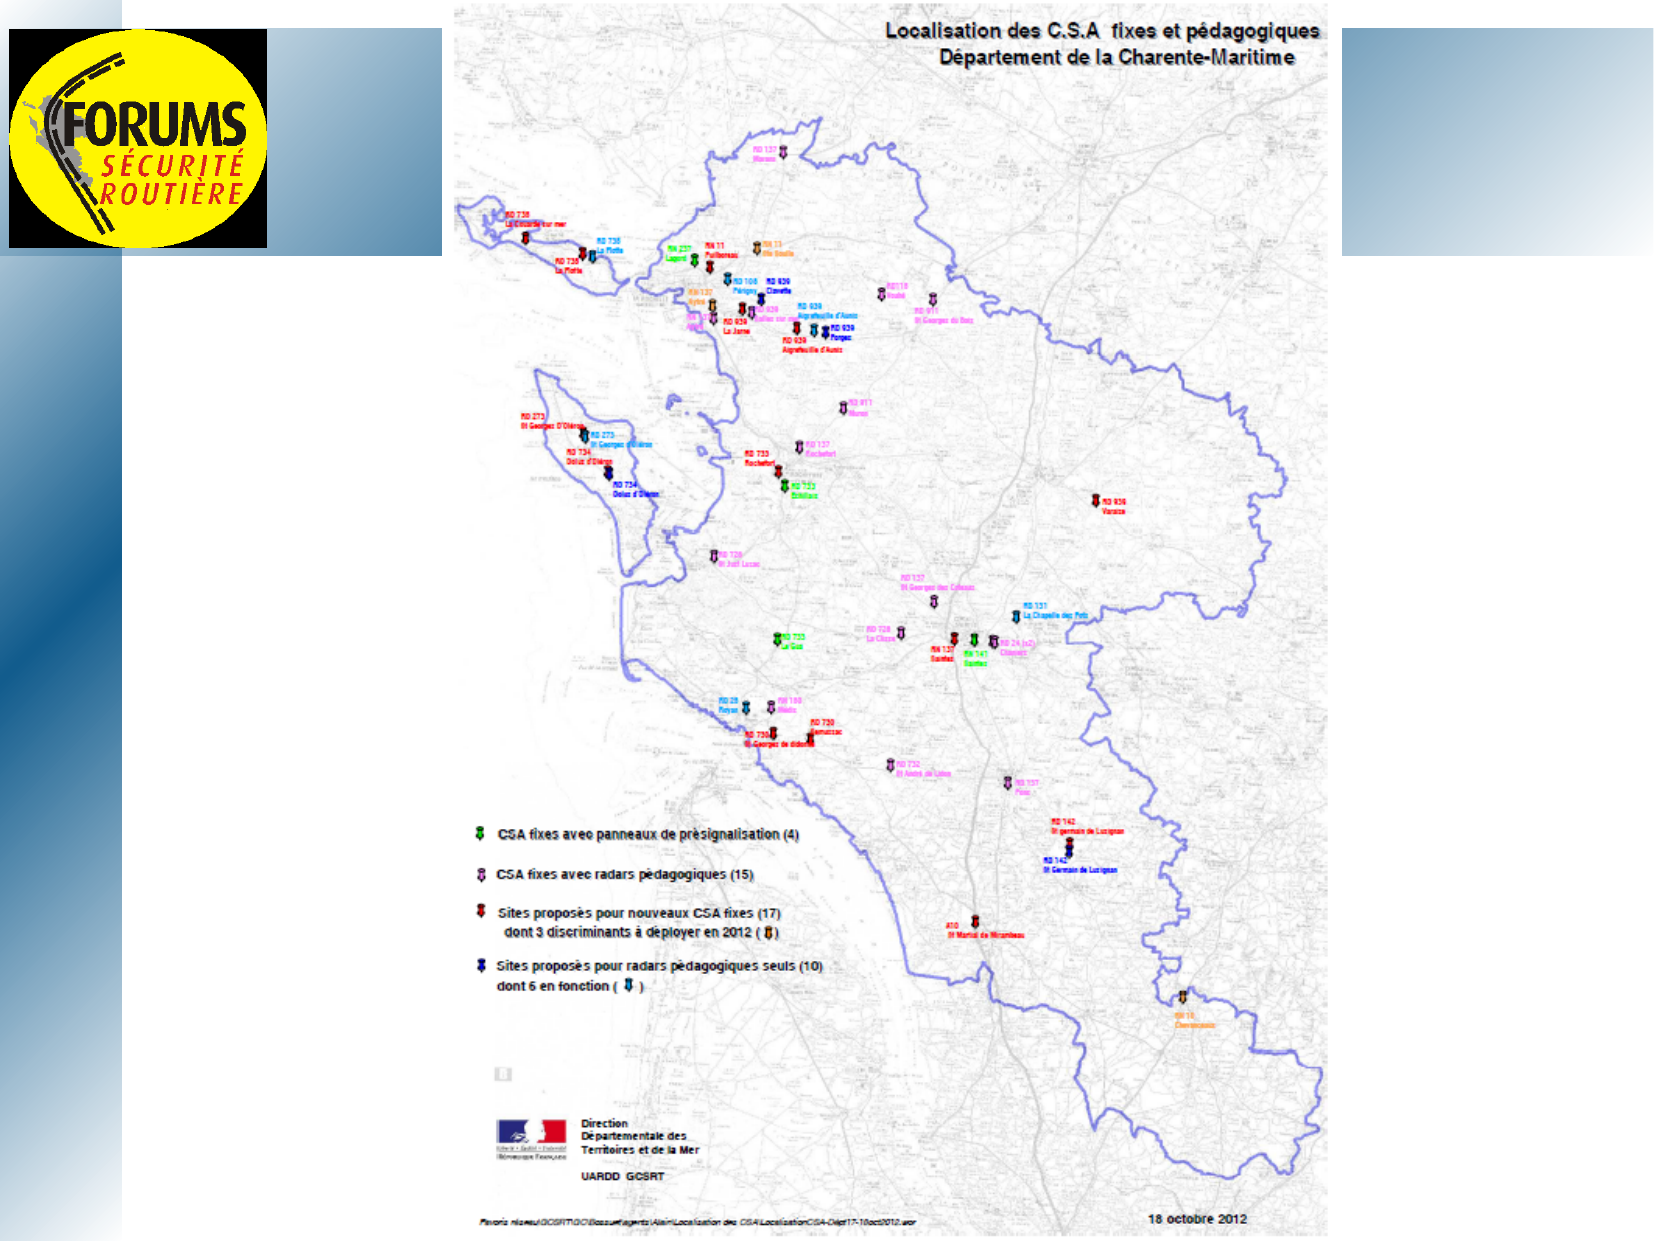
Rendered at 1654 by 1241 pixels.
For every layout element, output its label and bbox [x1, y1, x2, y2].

picture [442, 0, 1342, 1241]
picture [9, 29, 267, 249]
